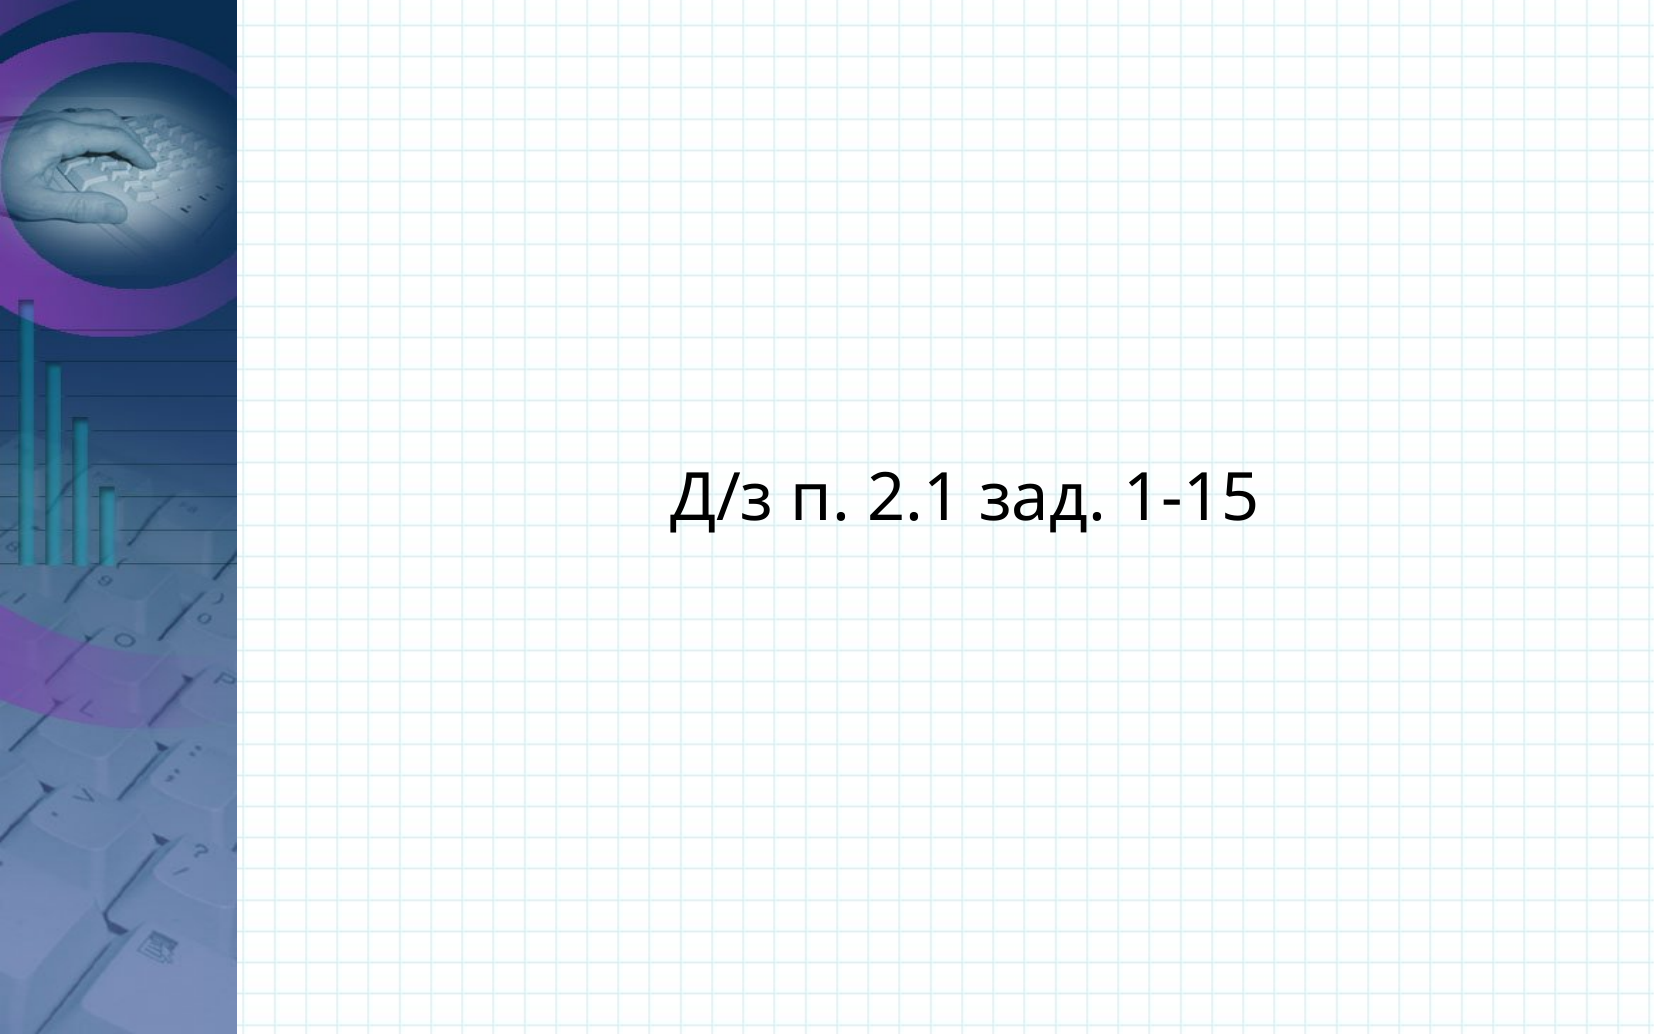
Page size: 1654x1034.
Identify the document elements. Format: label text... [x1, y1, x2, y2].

subtitle Д/з п. 2.1 зад. 1-15 [254, 85, 1640, 886]
picture [0, 0, 1654, 1034]
